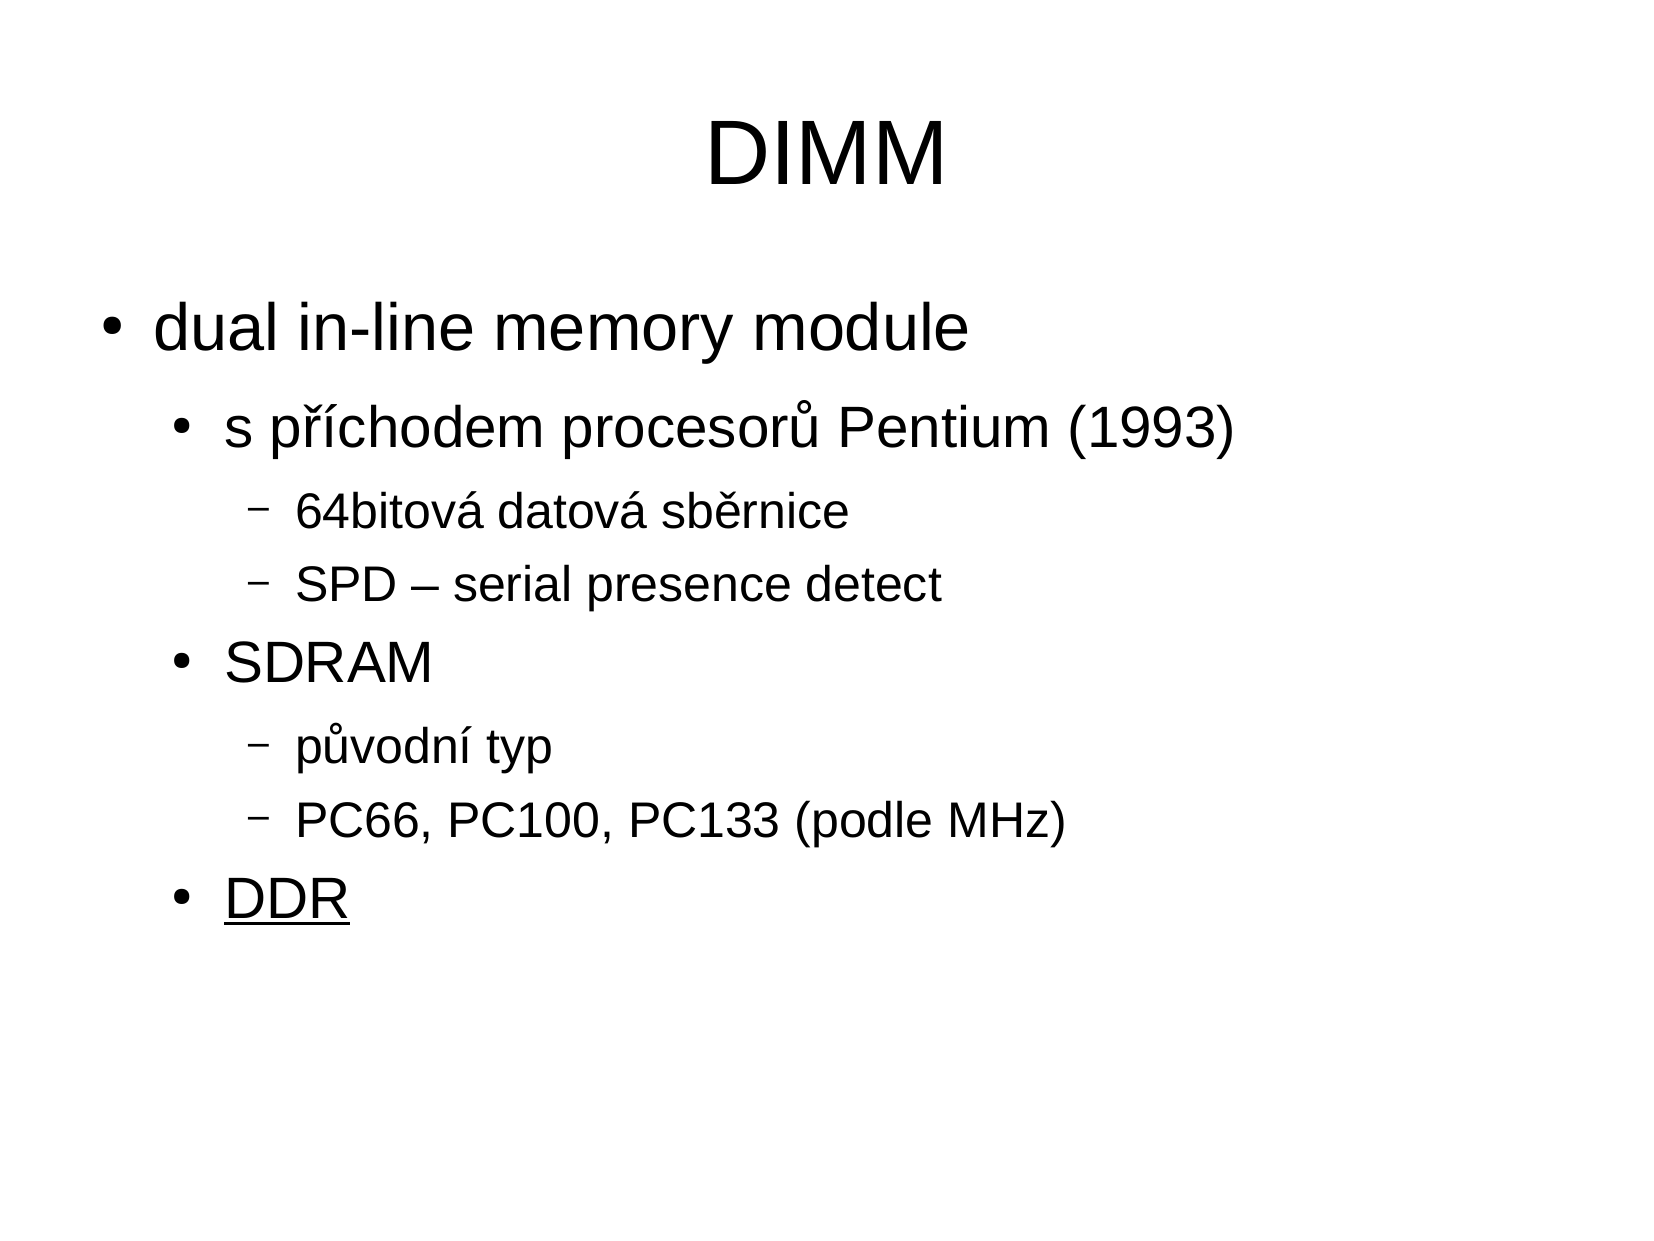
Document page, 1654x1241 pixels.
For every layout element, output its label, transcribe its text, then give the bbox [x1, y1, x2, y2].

title DIMM [82, 49, 1571, 257]
list dual in-line memory module s příchodem procesorů Pentium (1993) 64bitová datová sběrnice SPD – serial presence detect SDRAM původní typ PC66, PC100, PC133 (podle MHz) DDR [82, 290, 1571, 1010]
